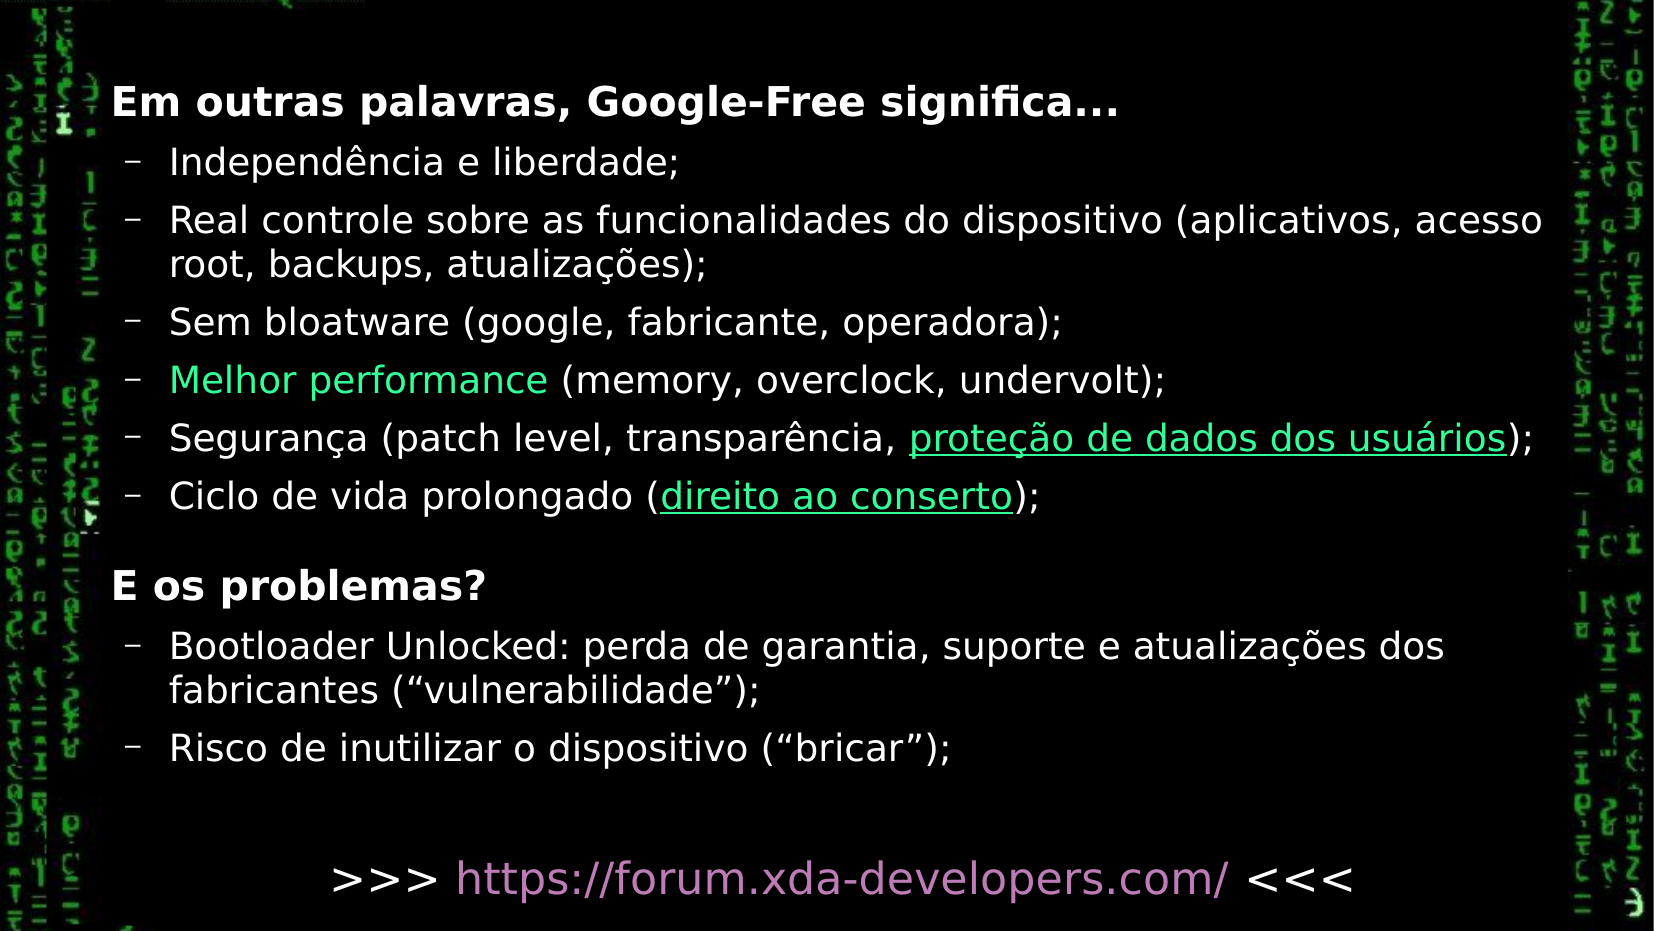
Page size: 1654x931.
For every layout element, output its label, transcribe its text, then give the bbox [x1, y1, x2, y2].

list Em outras palavras, Google-Free significa... Independência e liberdade; Real controle sobre as funcionalidades do dispositivo (aplicativos, acesso root, backups, atualizações); Sem bloatware (google, fabricante, operadora); Melhor performance (memory, overclock, undervolt); Segurança (patch level, transparência, proteção de dados dos usuários); Ciclo de vida prolongado (direito ao conserto); E os problemas? Bootloader Unlocked: perda de garantia, suporte e atualizações dos fabricantes (“vulnerabilidade”); Risco de inutilizar o dispositivo (“bricar”); >>> https://forum.xda-developers.com/ <<< [52, 78, 1575, 910]
picture [0, 0, 1654, 931]
